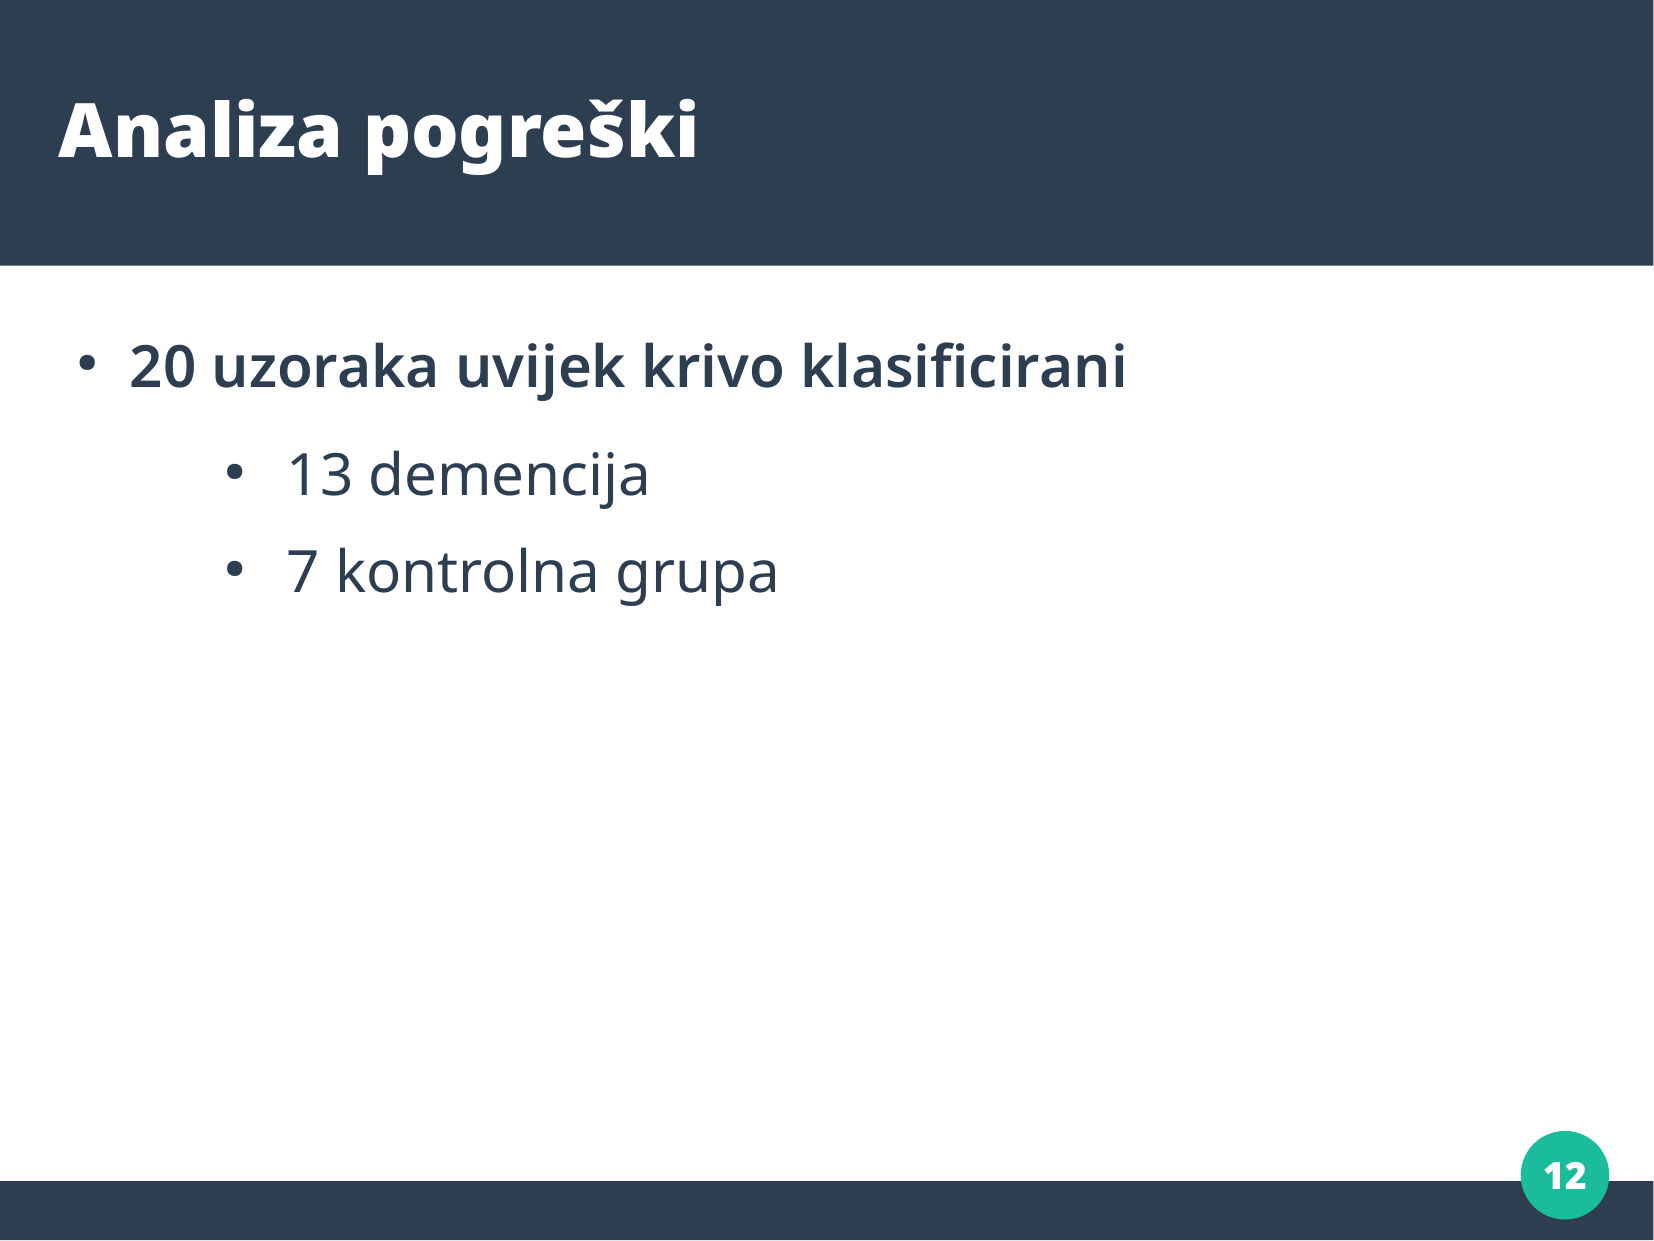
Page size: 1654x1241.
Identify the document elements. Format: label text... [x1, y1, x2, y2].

list 20 uzoraka uvijek krivo klasificirani 13 demencija 7 kontrolna grupa [59, 324, 1595, 1152]
title Analiza pogreški [59, 49, 1595, 207]
